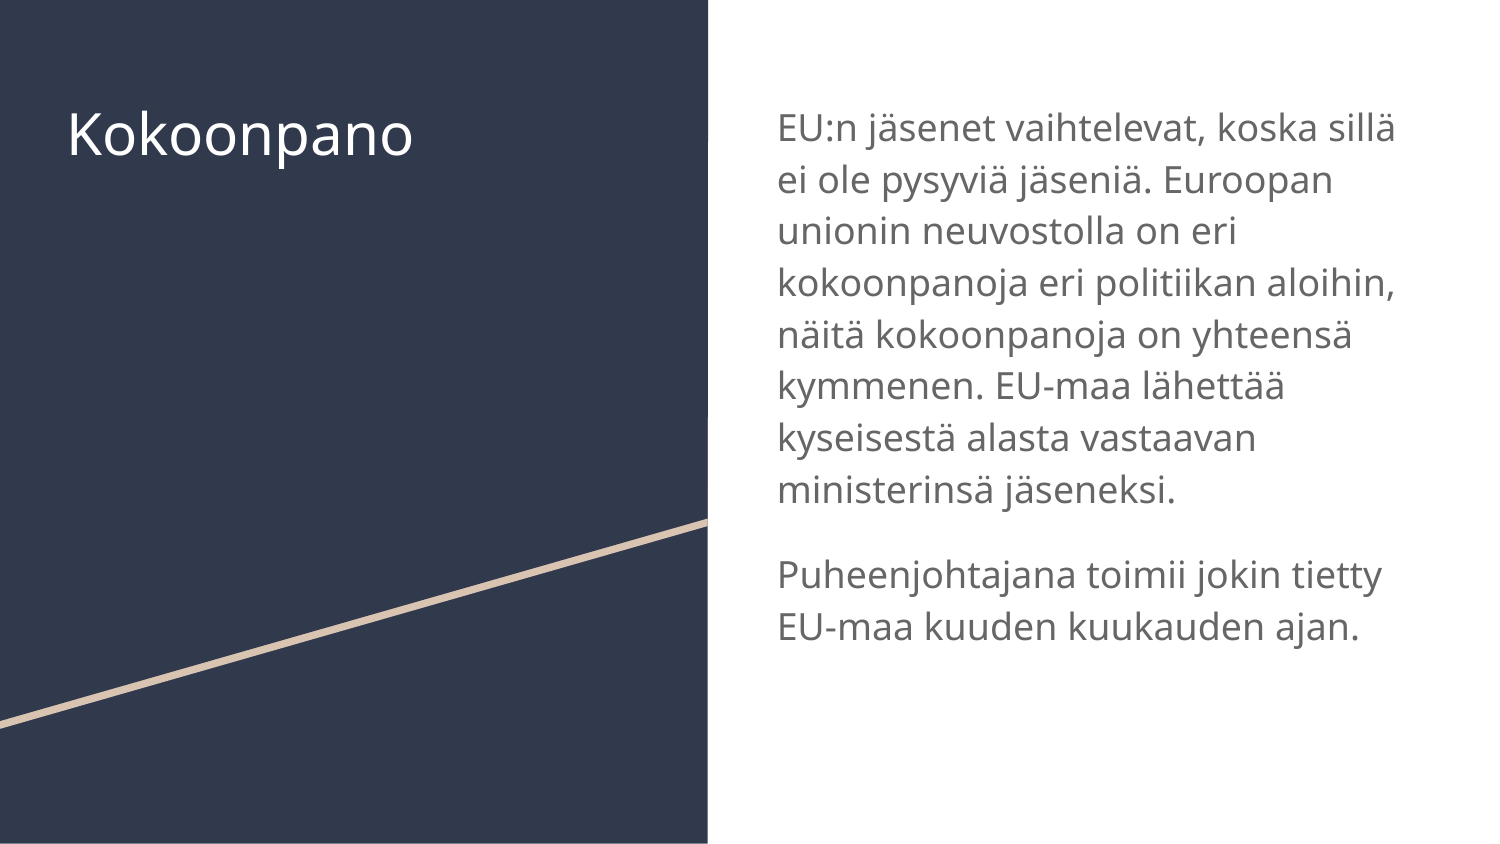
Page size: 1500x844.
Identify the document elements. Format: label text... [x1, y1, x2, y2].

title Kokoonpano [51, 82, 660, 494]
list EU:n jäsenet vaihtelevat, koska sillä ei ole pysyviä jäseniä. Euroopan unionin neuvostolla on eri kokoonpanoja eri politiikan aloihin, näitä kokoonpanoja on yhteensä kymmenen. EU-maa lähettää kyseisestä alasta vastaavan ministerinsä jäseneksi. Puheenjohtajana toimii jokin tietty EU-maa kuuden kuukauden ajan. [761, 82, 1446, 755]
